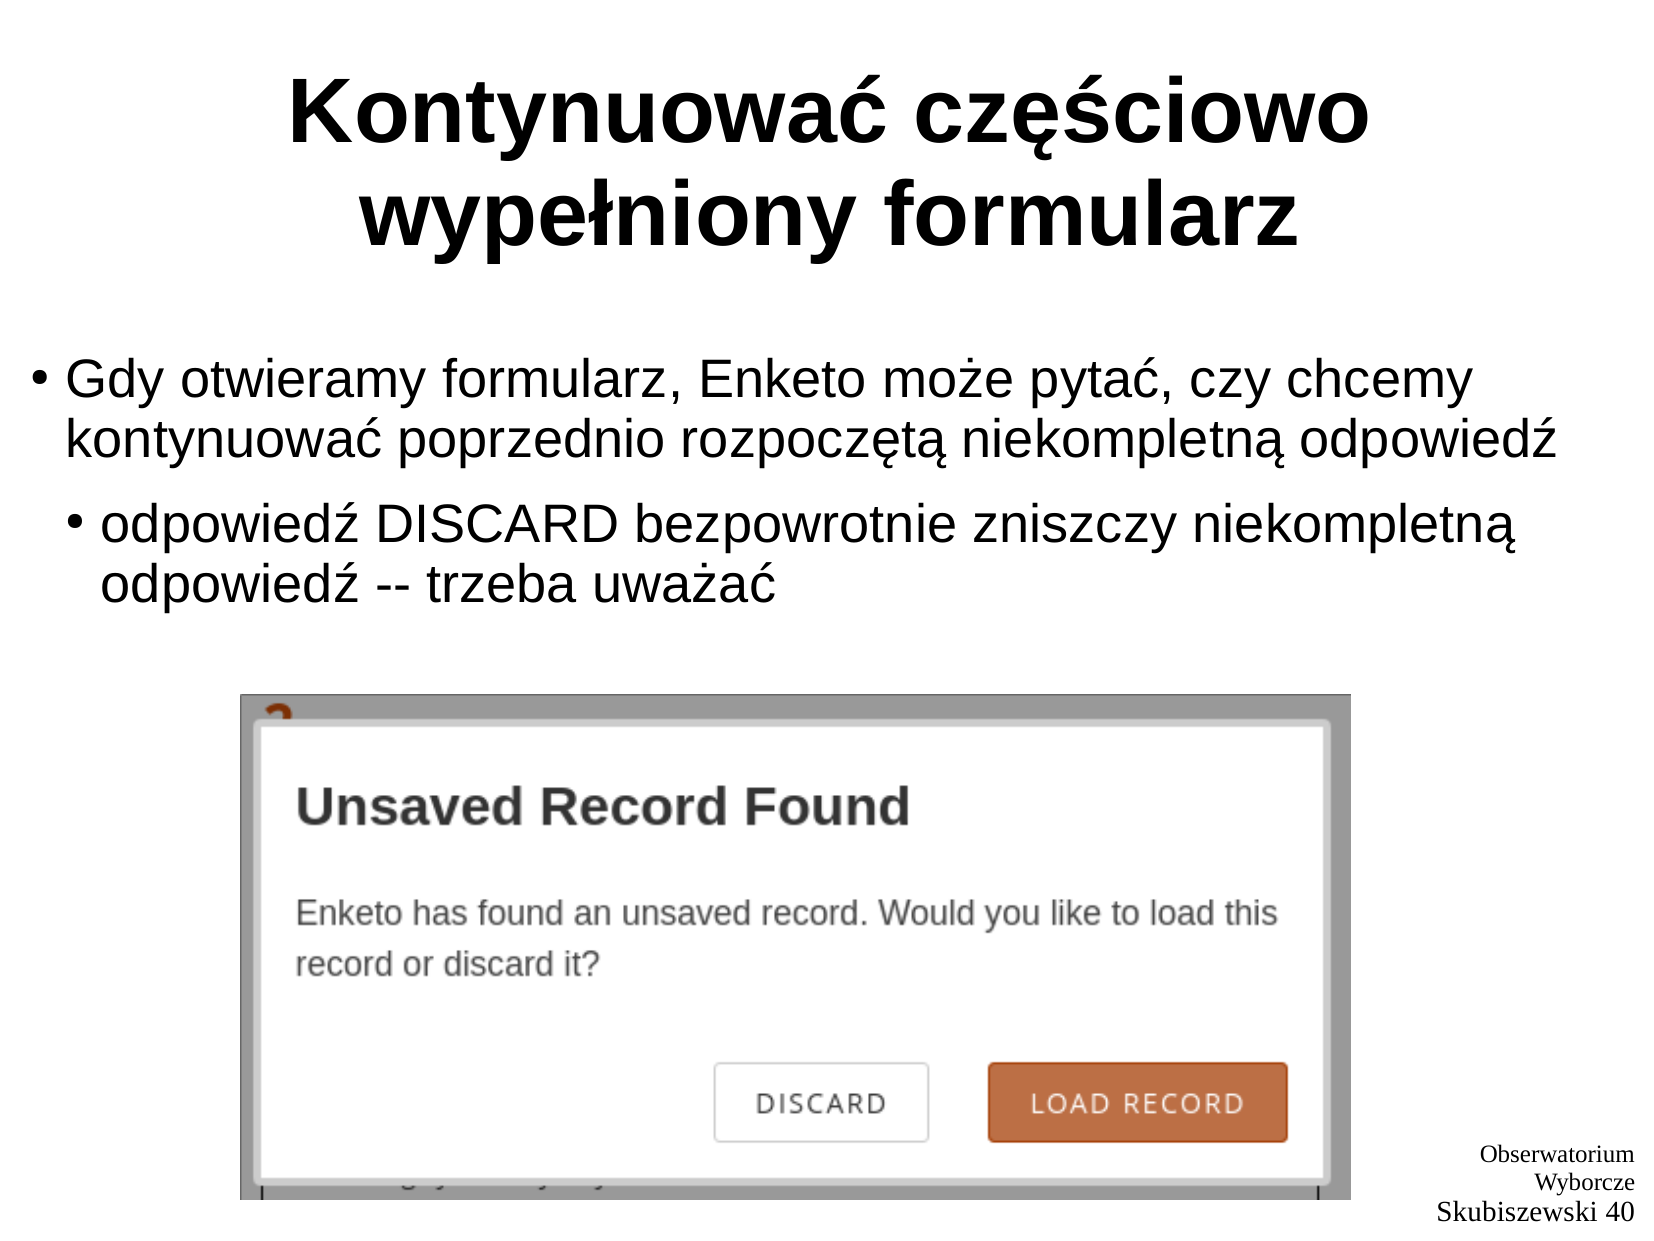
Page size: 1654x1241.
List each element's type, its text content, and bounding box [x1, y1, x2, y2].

picture [240, 694, 1351, 1201]
list Gdy otwieramy formularz, Enketo może pytać, czy chcemy kontynuować poprzednio rozpoczętą niekompletną odpowiedź odpowiedź DISCARD bezpowrotnie zniszczy niekompletną odpowiedź -- trzeba uważać [30, 180, 1583, 1156]
title Kontynuować częściowo wypełniony formularz [86, 60, 1575, 180]
